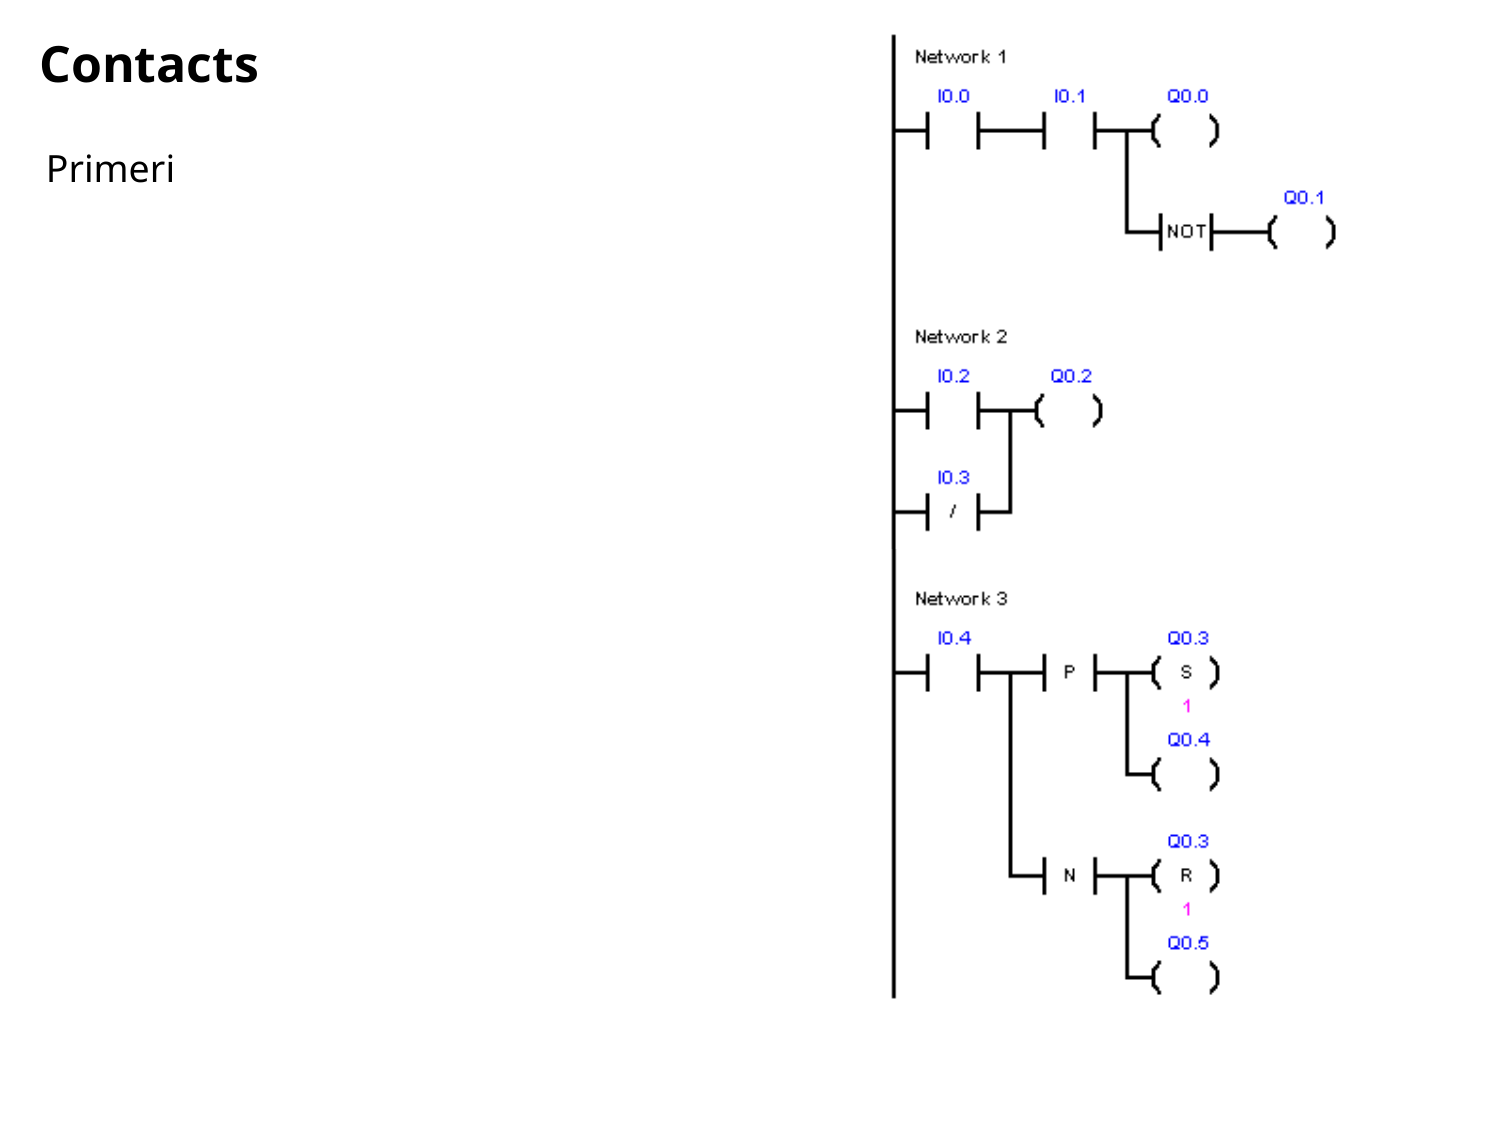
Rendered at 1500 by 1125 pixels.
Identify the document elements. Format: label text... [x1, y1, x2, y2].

text_box Contacts [24, 24, 881, 101]
picture [881, 24, 1351, 1010]
text_box Primeri [31, 137, 191, 198]
